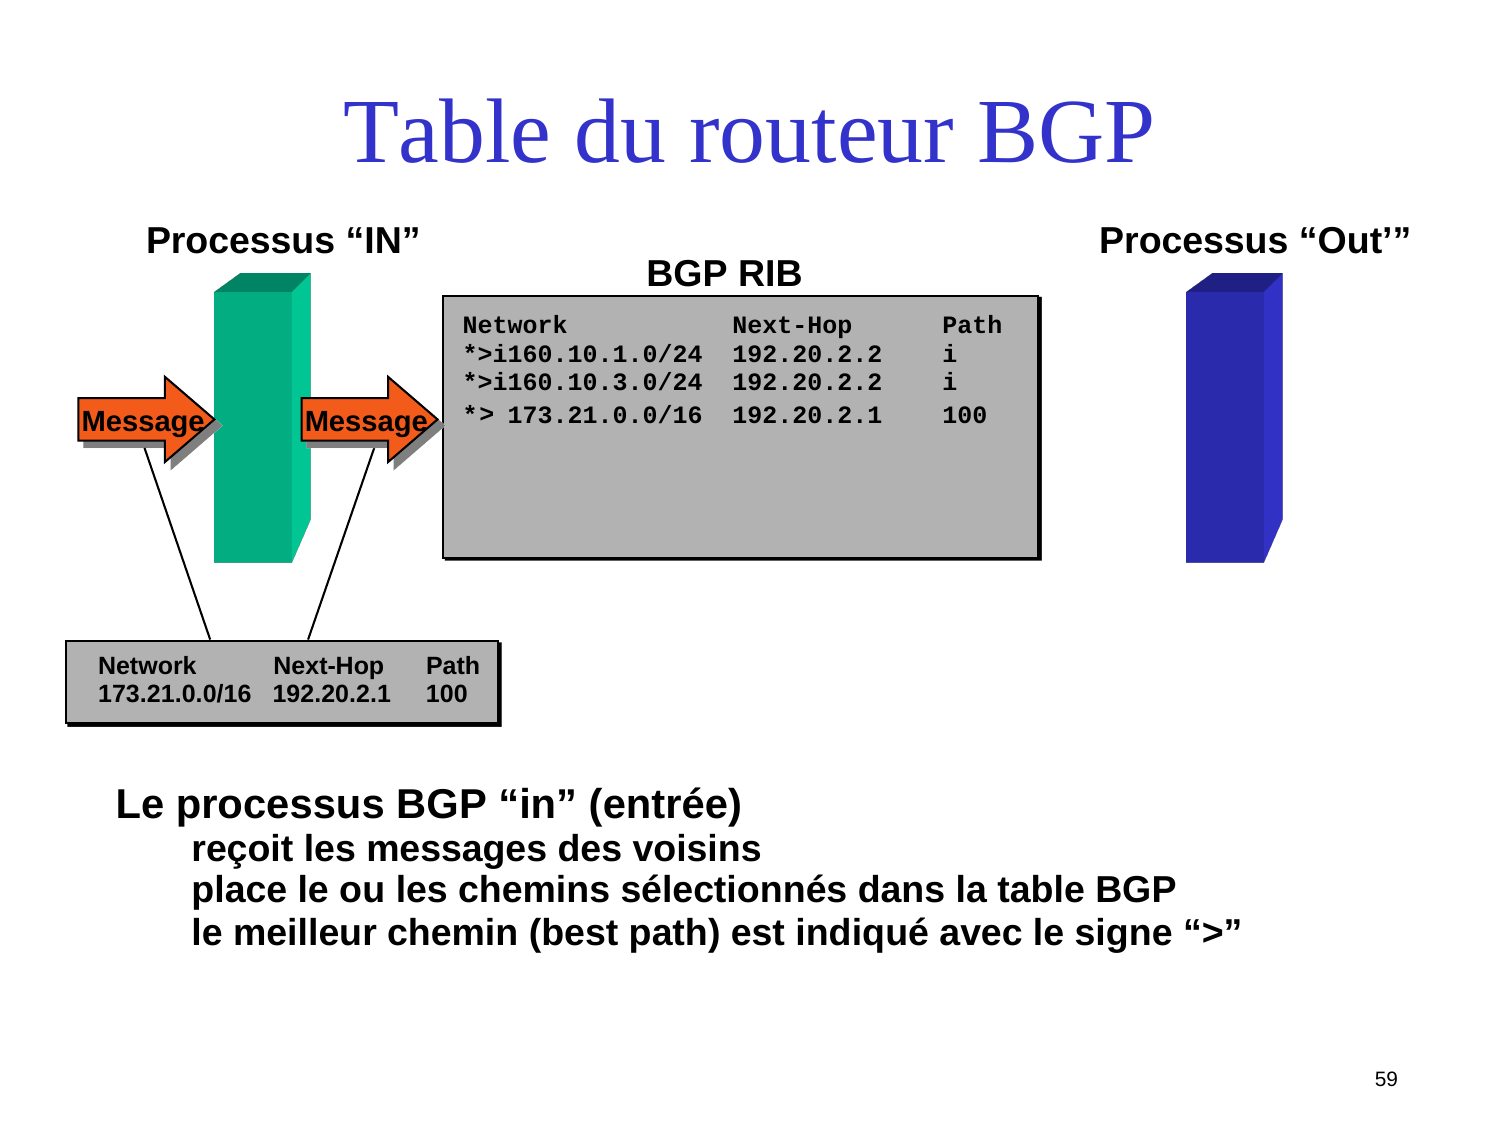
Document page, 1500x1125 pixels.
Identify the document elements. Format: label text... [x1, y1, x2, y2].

title Table du routeur BGP [112, 37, 1388, 225]
text_box Message [66, 396, 220, 446]
text_box > [464, 393, 510, 438]
text_box Message [290, 396, 443, 446]
text_box [164, 446, 184, 463]
text_box * 173.21.0.0/16 192.20.2.1 100 [447, 406, 1003, 439]
text_box [1186, 273, 1282, 562]
text_box [388, 446, 407, 463]
text_box Processus “Out’” [1084, 212, 1427, 270]
text_box BGP RIB [631, 244, 818, 303]
text_box Network Next-Hop Path *>i160.10.1.0/24 192.20.2.2 i *>i160.10.3.0/24 192.20.2.2 i [447, 305, 1018, 406]
text_box Processus “IN” [131, 212, 436, 270]
text_box Le processus BGP “in” (entrée) reçoit les messages des voisins place le ou les chemins sélectionnés dans la table BGP le meilleur chemin (best path) est indiqué avec le signe “>” [100, 772, 1332, 961]
text_box [164, 376, 188, 396]
text_box [443, 295, 1039, 558]
text_box Network Next-Hop Path 173.21.0.0/16 192.20.2.1 100 [56, 630, 523, 729]
text_box [388, 376, 411, 396]
